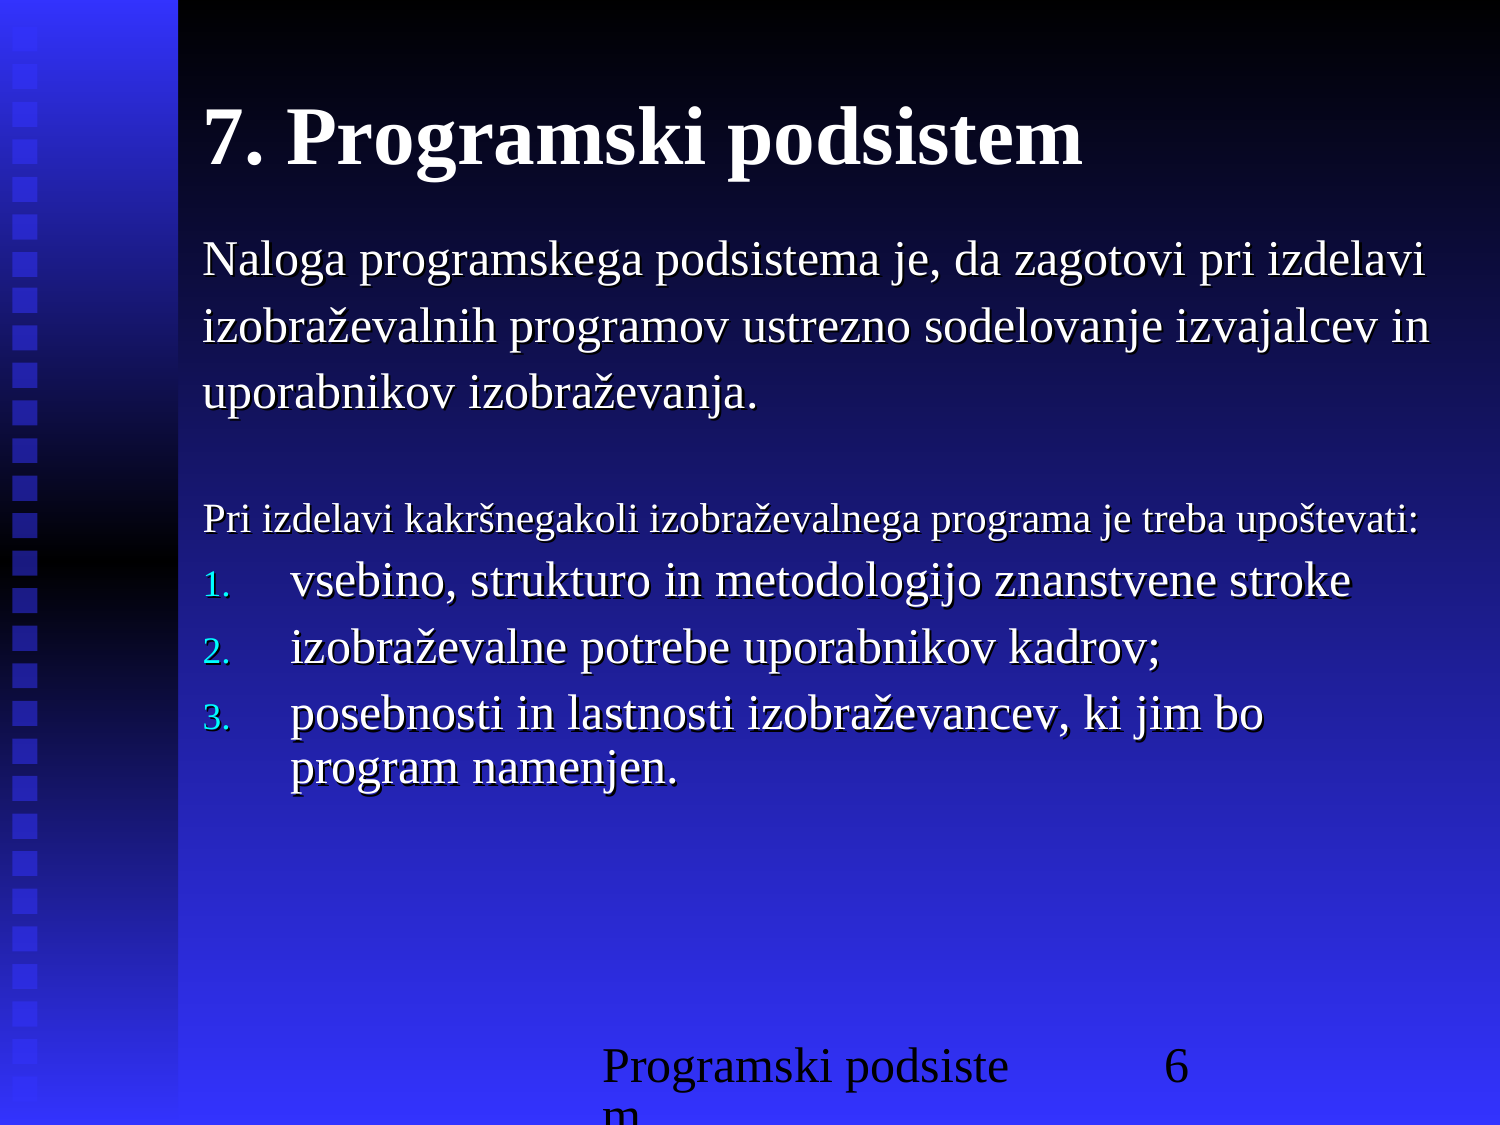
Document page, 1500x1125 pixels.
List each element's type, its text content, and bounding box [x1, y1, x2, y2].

list Naloga programskega podsistema je, da zagotovi pri izdelavi izobraževalnih programov ustrezno sodelovanje izvajalcev in uporabnikov izobraževanja. Pri izdelavi kakršnegakoli izobraževalnega programa je treba upoštevati: vsebino, strukturo in metodologijo znanstvene stroke izobraževalne potrebe uporabnikov kadrov; posebnosti in lastnosti izobraževancev, ki jim bo program namenjen. [187, 224, 1463, 901]
title 7. Programski podsistem [187, 37, 1463, 224]
